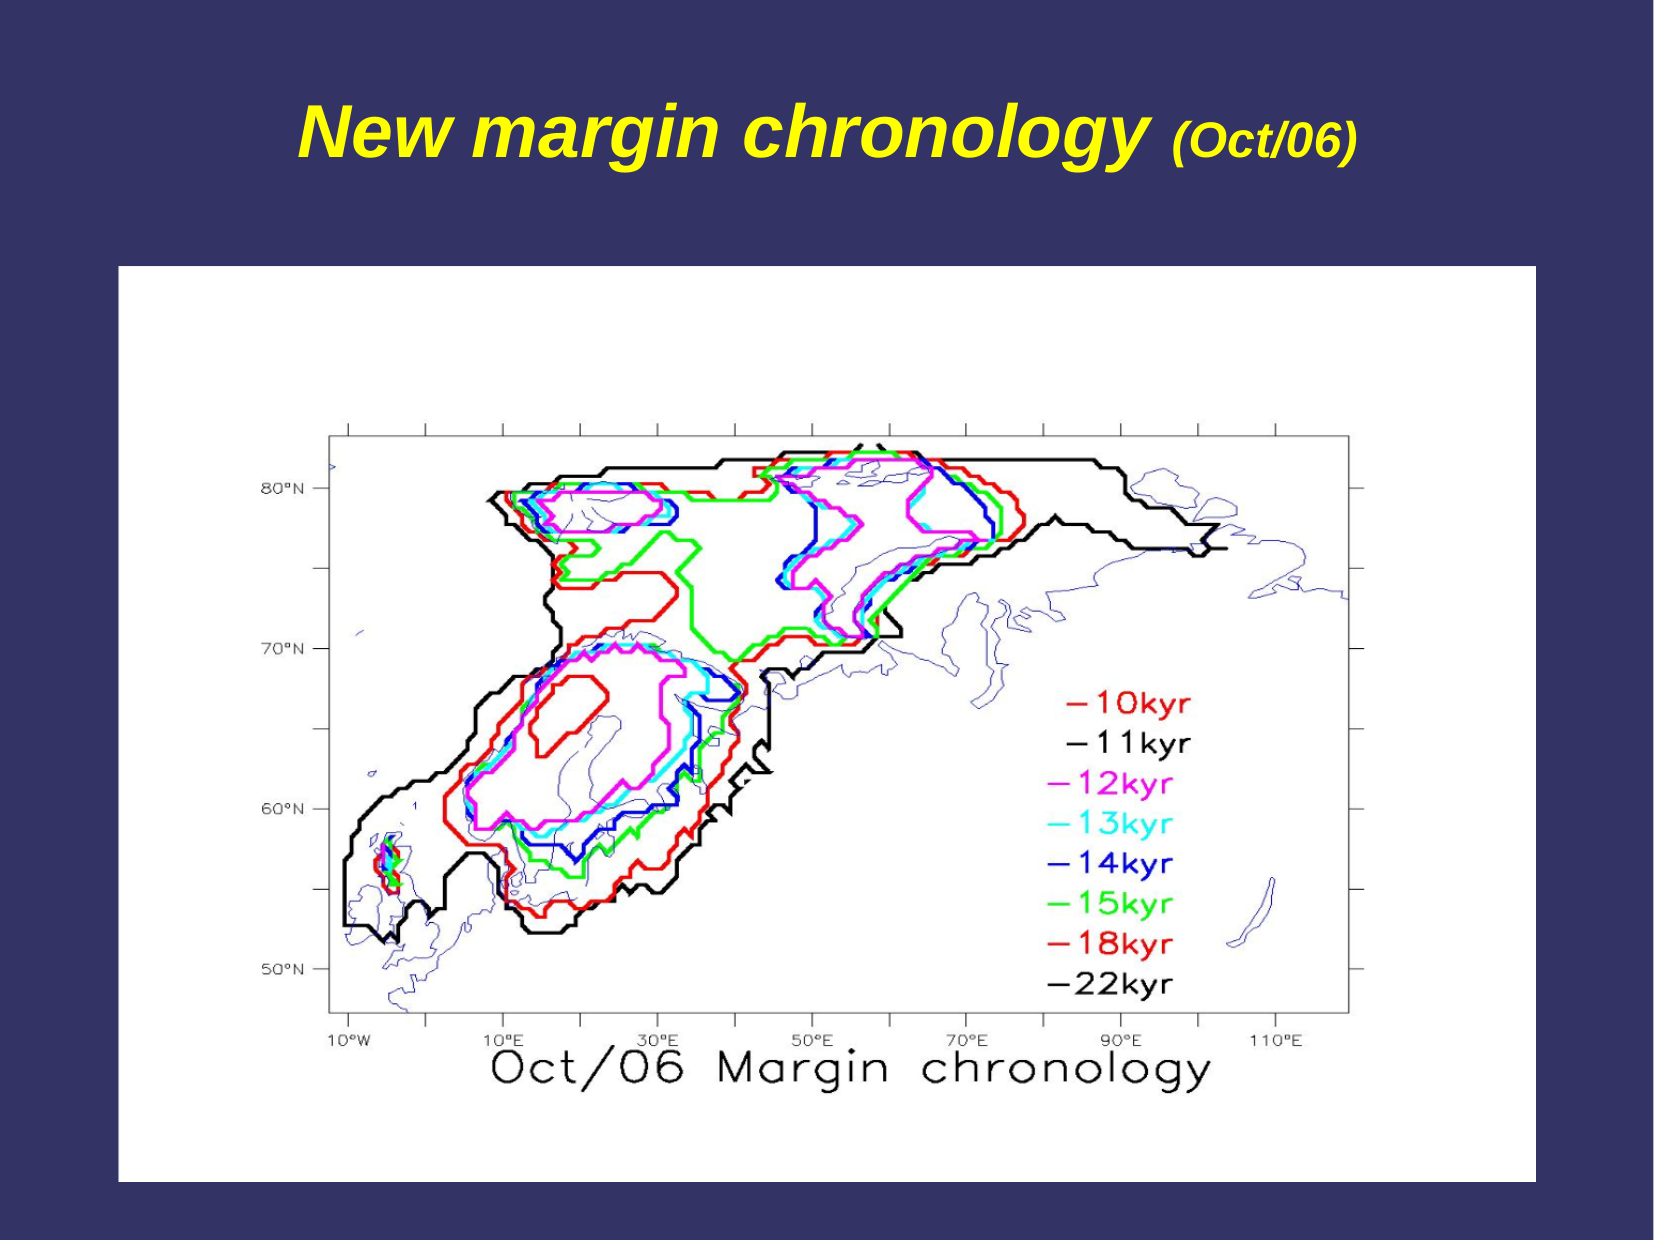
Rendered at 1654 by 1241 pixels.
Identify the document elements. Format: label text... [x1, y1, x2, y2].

title New margin chronology (Oct/06) [121, 59, 1534, 207]
picture [118, 265, 1536, 1182]
